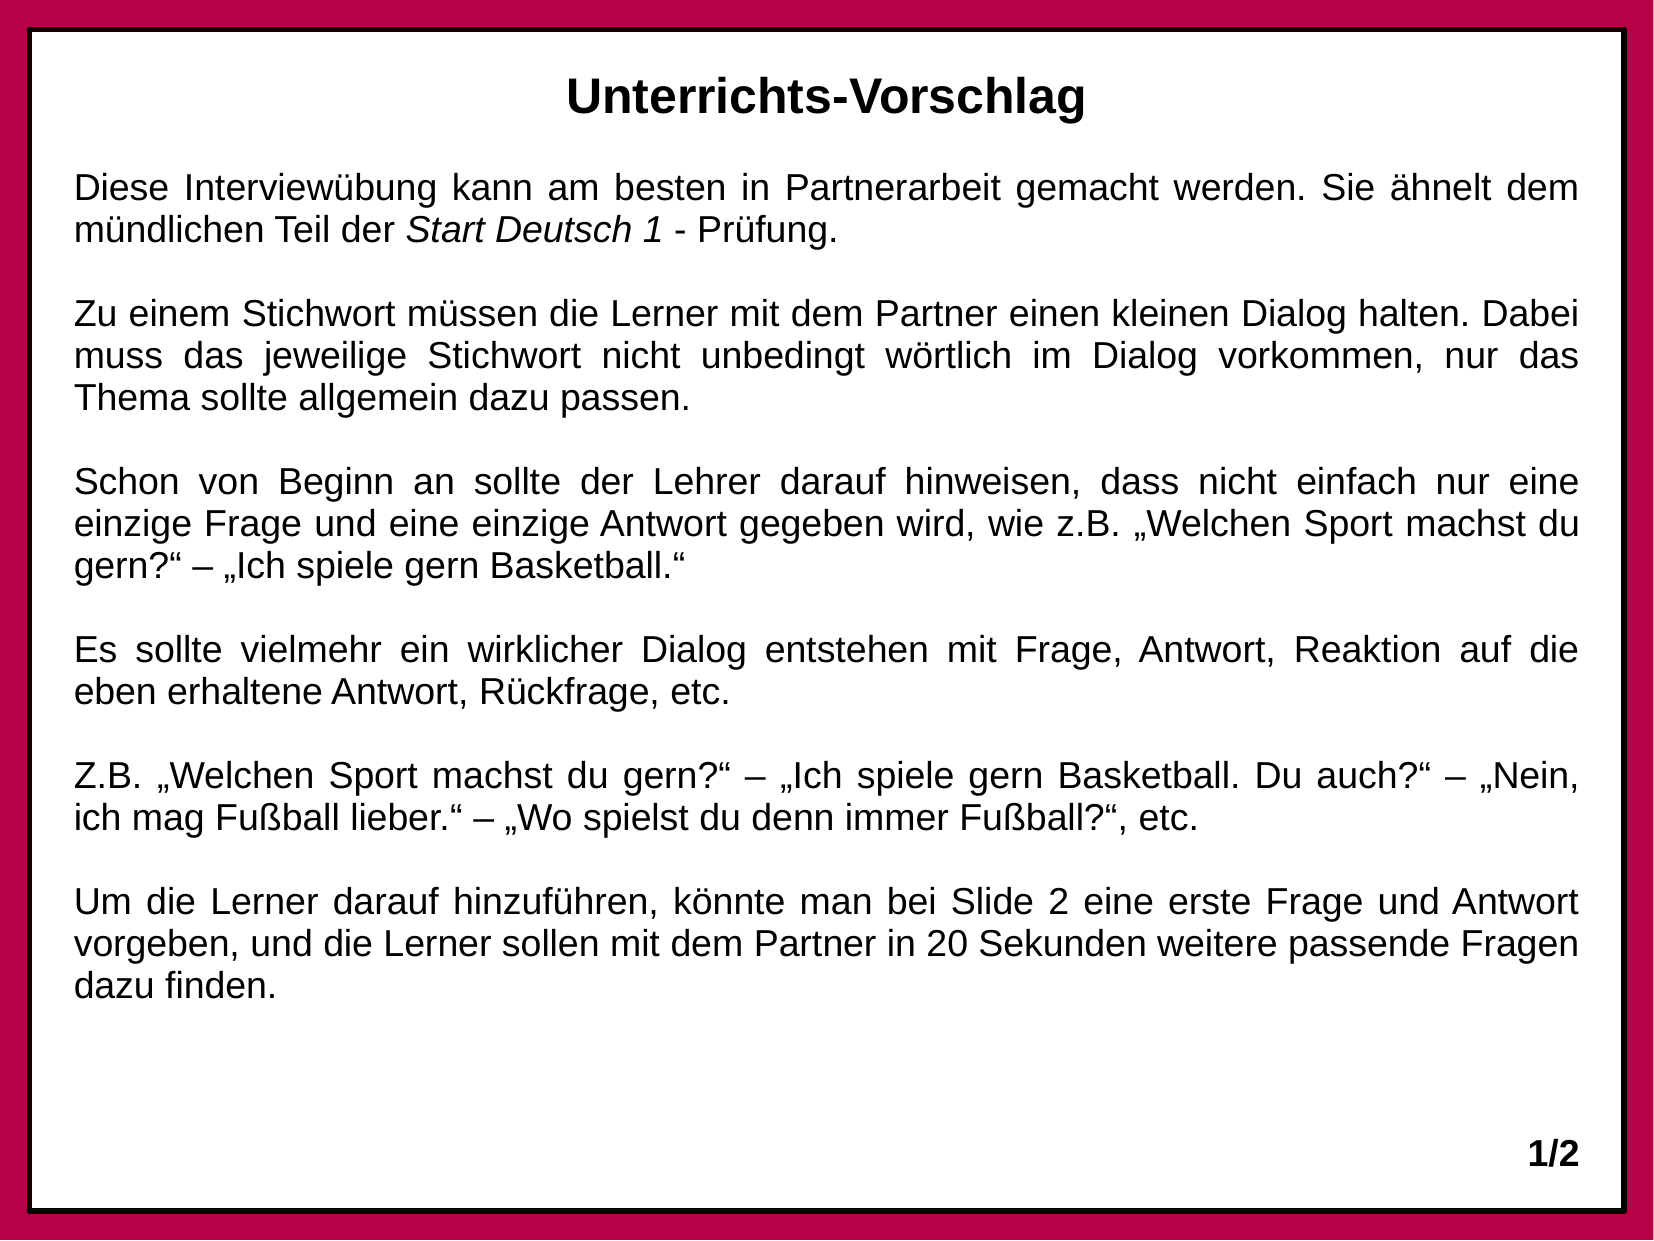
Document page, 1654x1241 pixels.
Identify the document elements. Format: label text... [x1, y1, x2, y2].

text_box Unterrichts-Vorschlag Diese Interviewübung kann am besten in Partnerarbeit gemacht werden. Sie ähnelt dem mündlichen Teil der Start Deutsch 1 - Prüfung. Zu einem Stichwort müssen die Lerner mit dem Partner einen kleinen Dialog halten. Dabei muss das jeweilige Stichwort nicht unbedingt wörtlich im Dialog vorkommen, nur das Thema sollte allgemein dazu passen. Schon von Beginn an sollte der Lehrer darauf hinweisen, dass nicht einfach nur eine einzige Frage und eine einzige Antwort gegeben wird, wie z.B. „Welchen Sport machst du gern?“ – „Ich spiele gern Basketball.“ Es sollte vielmehr ein wirklicher Dialog entstehen mit Frage, Antwort, Reaktion auf die eben erhaltene Antwort, Rückfrage, etc. Z.B. „Welchen Sport machst du gern?“ – „Ich spiele gern Basketball. Du auch?“ – „Nein, ich mag Fußball lieber.“ – „Wo spielst du denn immer Fußball?“, etc. Um die Lerner darauf hinzuführen, könnte man bei Slide 2 eine erste Frage und Antwort vorgeben, und die Lerner sollen mit dem Partner in 20 Sekunden weitere passende Fragen dazu finden. 1/2 [59, 61, 1595, 1191]
text_box [29, 29, 1625, 1211]
